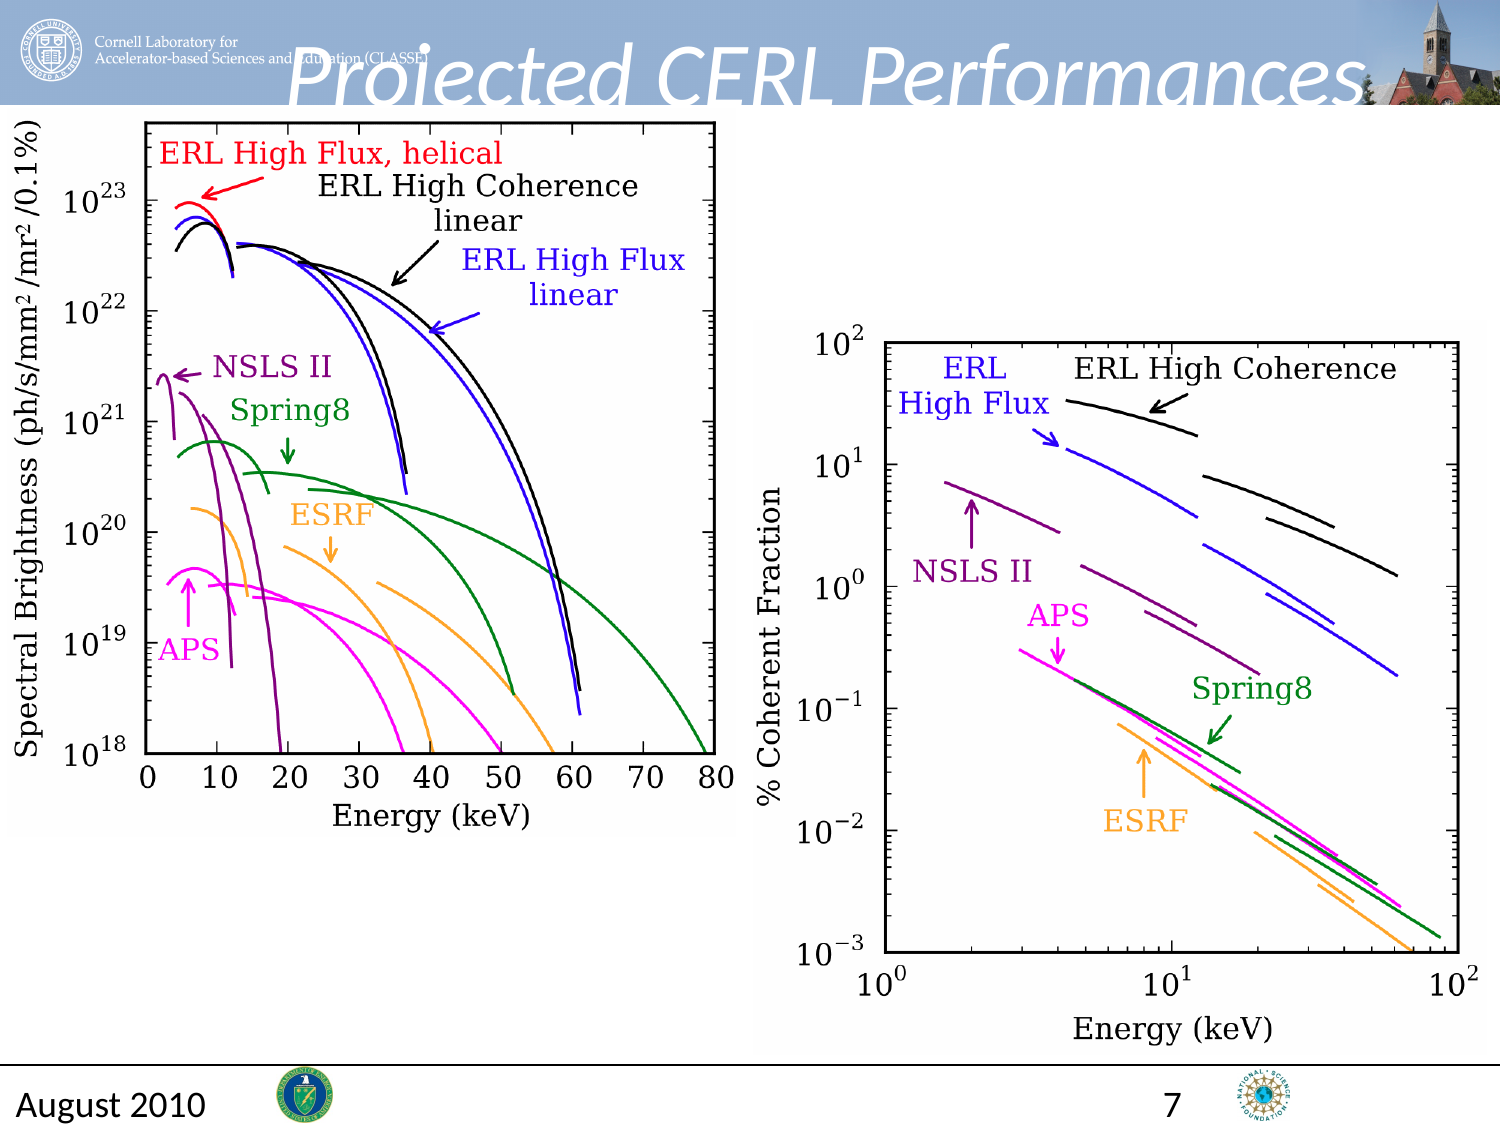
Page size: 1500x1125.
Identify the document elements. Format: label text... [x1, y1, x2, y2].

picture [1193, 99, 1206, 105]
picture [504, 99, 524, 105]
picture [1146, 99, 1163, 105]
title Projected CERL Performances [269, 0, 1384, 99]
picture [933, 99, 950, 105]
picture [1354, 0, 1500, 105]
picture [1277, 99, 1298, 105]
picture [989, 99, 1015, 105]
slide_number August 2010 [0, 1065, 351, 1125]
picture [1241, 99, 1259, 105]
picture [343, 99, 374, 105]
picture [0, 0, 290, 105]
picture [1062, 99, 1086, 105]
picture [832, 99, 863, 105]
picture [1318, 99, 1336, 105]
picture [790, 99, 802, 105]
picture [625, 99, 671, 105]
picture [957, 99, 982, 105]
picture [7, 108, 736, 837]
picture [1177, 99, 1187, 105]
picture [1213, 99, 1234, 105]
picture [609, 99, 619, 105]
picture [1120, 99, 1139, 105]
picture [422, 99, 443, 105]
picture [1034, 99, 1055, 105]
picture [297, 99, 336, 105]
picture [463, 99, 486, 105]
picture [753, 320, 1487, 1055]
picture [761, 99, 784, 105]
slide_number <number> [1147, 1065, 1498, 1125]
picture [716, 99, 754, 105]
picture [691, 99, 708, 105]
picture [539, 99, 555, 105]
picture [1093, 99, 1113, 105]
picture [393, 99, 415, 105]
picture [870, 99, 913, 105]
picture [575, 99, 595, 105]
